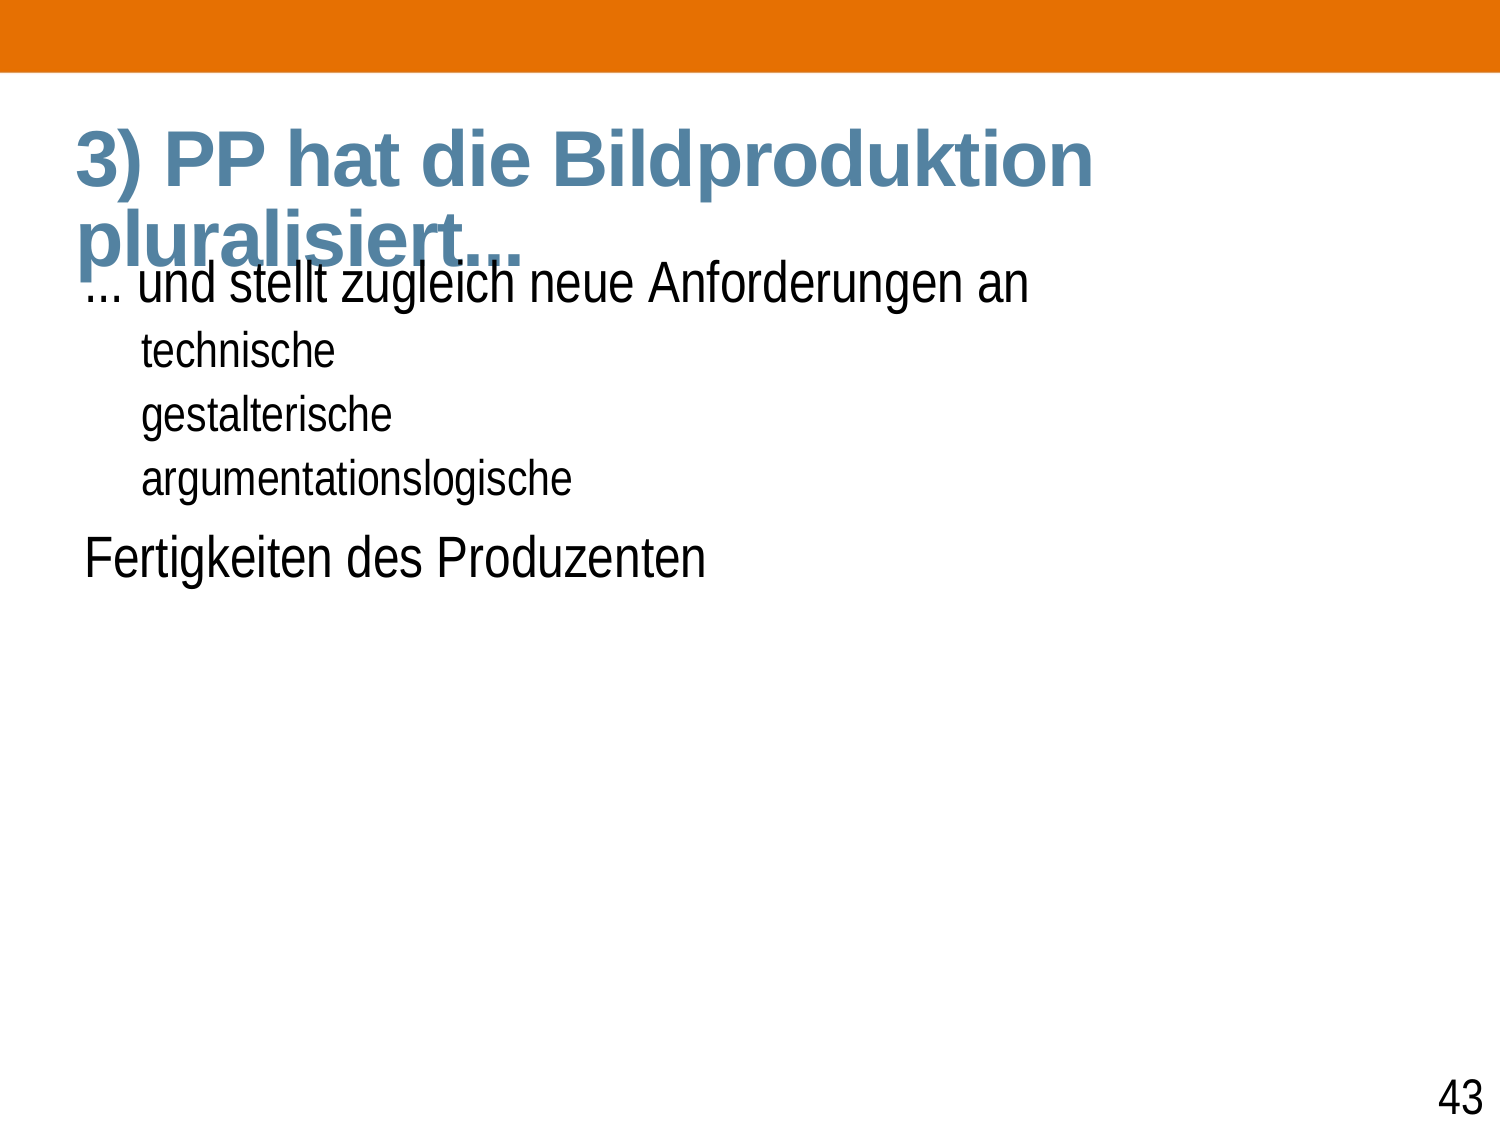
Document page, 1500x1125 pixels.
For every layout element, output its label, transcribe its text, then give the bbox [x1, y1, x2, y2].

title 3) PP hat die Bildproduktion pluralisiert... [75, 122, 1438, 292]
picture [0, 0, 1500, 75]
list ... und stellt zugleich neue Anforderungen an technische gestalterische argumentationslogische Fertigkeiten des Produzenten [64, 257, 1402, 1017]
